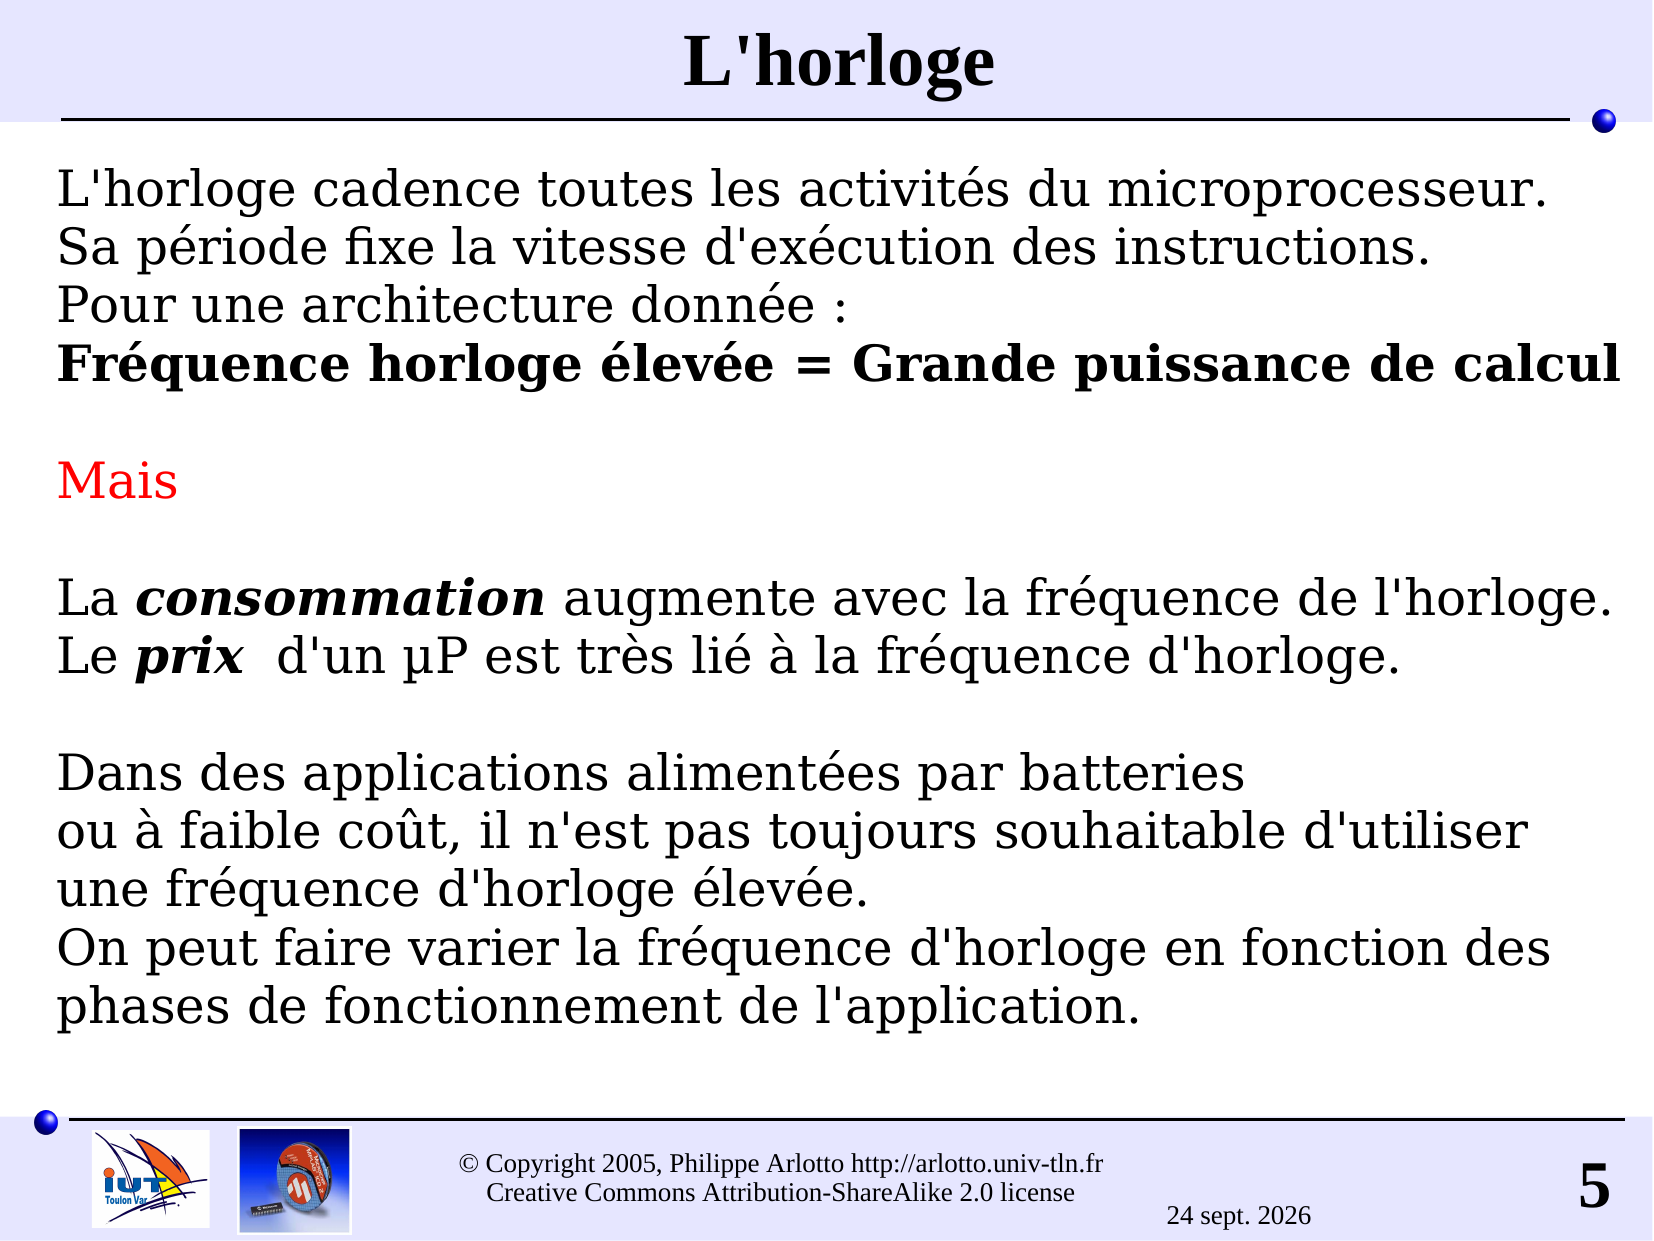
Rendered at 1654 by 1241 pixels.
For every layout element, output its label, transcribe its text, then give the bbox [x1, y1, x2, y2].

title L'horloge [95, 14, 1585, 107]
picture [237, 1126, 352, 1235]
text_box L'horloge cadence toutes les activités du microprocesseur. Sa période fixe la vitesse d'exécution des instructions. Pour une architecture donnée : Fréquence horloge élevée = Grande puissance de calcul Mais La consommation augmente avec la fréquence de l'horloge. Le prix d'un µP est très lié à la fréquence d'horloge. Dans des applications alimentées par batteries ou à faible coût, il n'est pas toujours souhaitable d'utiliser une fréquence d'horloge élevée. On peut faire varier la fréquence d'horloge en fonction des phases de fonctionnement de l'application. [55, 159, 1623, 1036]
